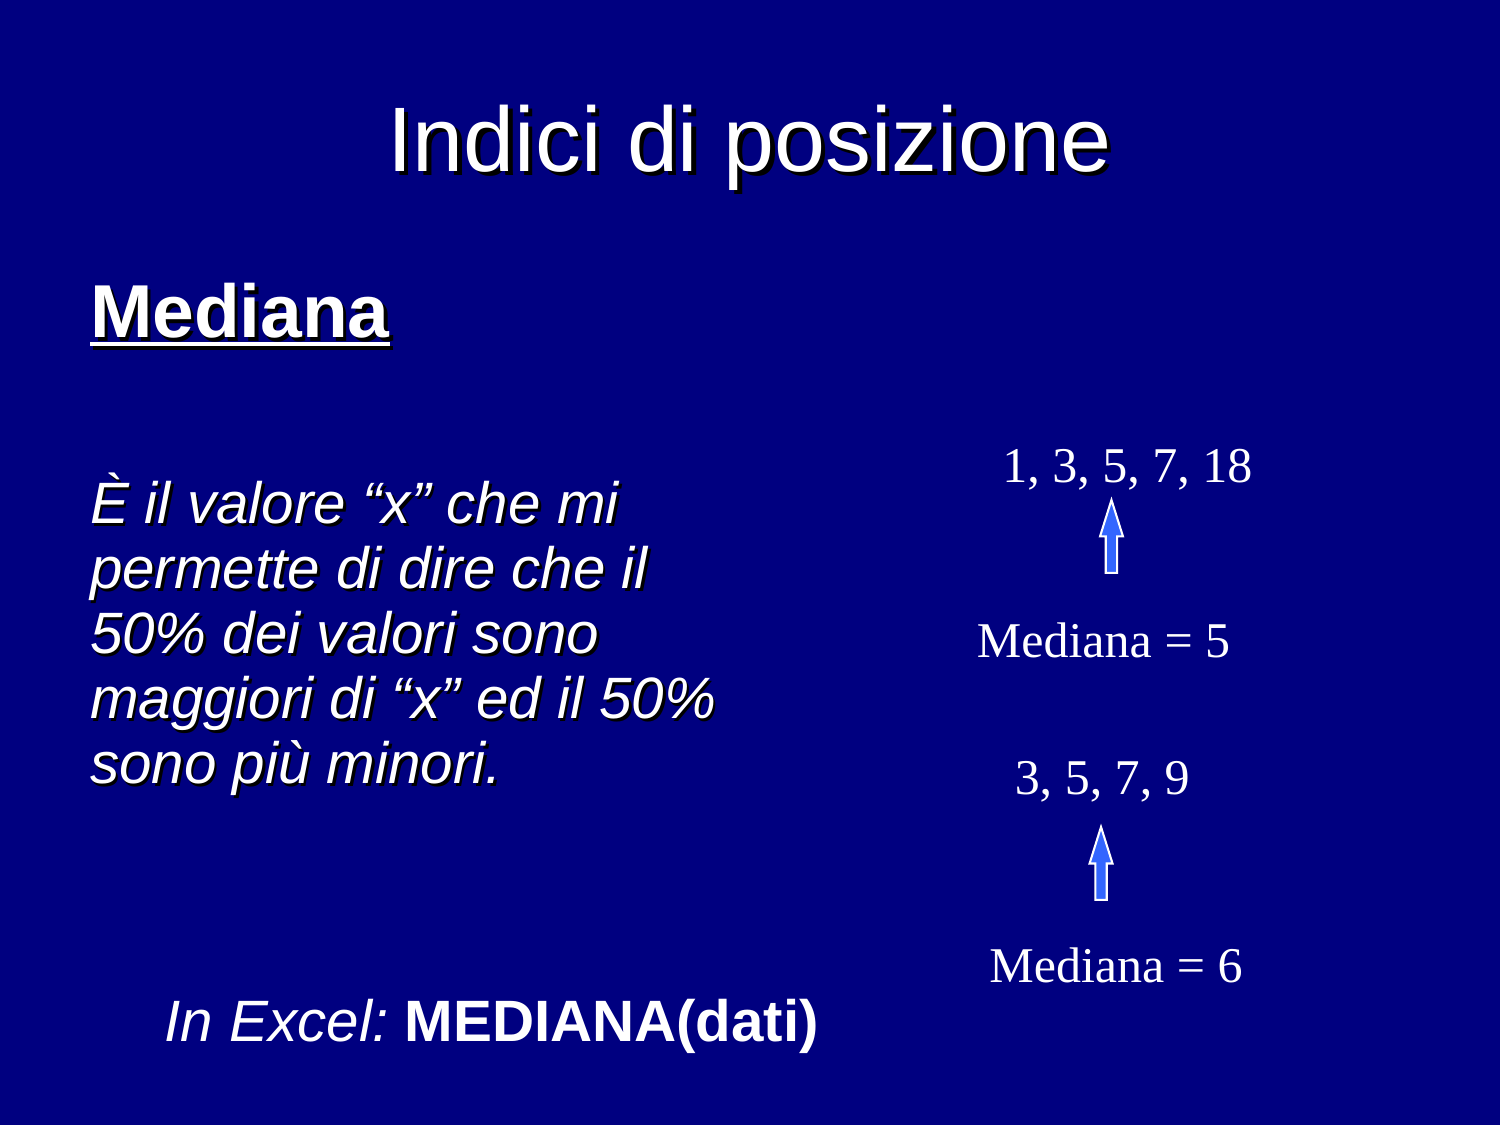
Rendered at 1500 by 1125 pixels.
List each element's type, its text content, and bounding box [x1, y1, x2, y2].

text_box [1100, 499, 1123, 573]
list Mediana È il valore “x” che mi permette di dire che il 50% dei valori sono maggiori di “x” ed il 50% sono più minori. [75, 262, 738, 1006]
title Indici di posizione [75, 45, 1426, 234]
text_box Mediana = 5 [962, 599, 1246, 675]
text_box [1089, 826, 1113, 900]
text_box 3, 5, 7, 9 [999, 737, 1205, 813]
text_box 1, 3, 5, 7, 18 [987, 424, 1268, 500]
text_box Mediana = 6 [974, 924, 1258, 974]
text_box In Excel: MEDIANA(dati) [149, 974, 1463, 1100]
